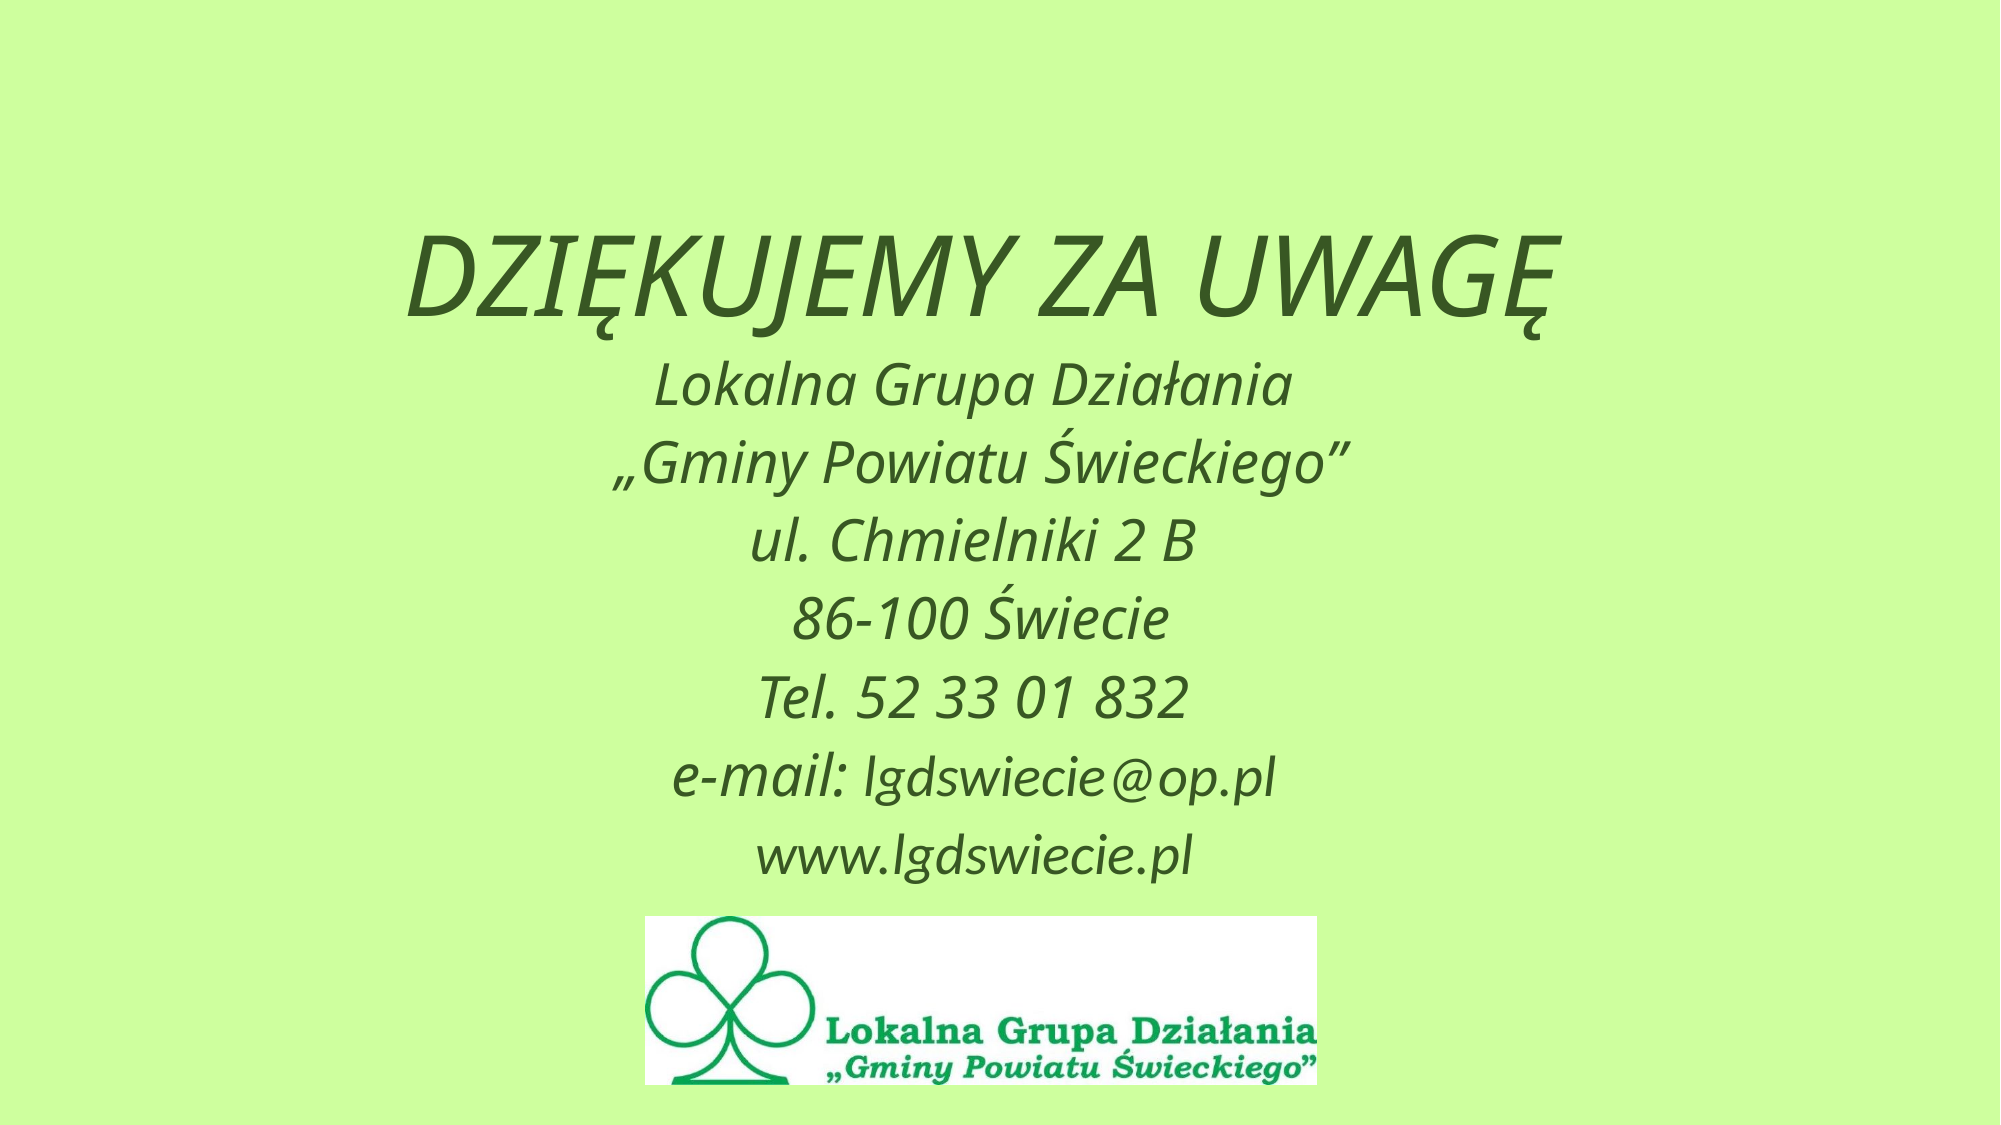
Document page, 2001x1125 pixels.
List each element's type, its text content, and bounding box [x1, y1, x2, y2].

list DZIĘKUJEMY ZA UWAGĘ Lokalna Grupa Działania „Gminy Powiatu Świeckiego” ul. Chmielniki 2 B 86-100 Świecie Tel. 52 33 01 832 e-mail: lgdswiecie@op.pl www.lgdswiecie.pl [242, 87, 1720, 996]
picture [645, 916, 1317, 1085]
